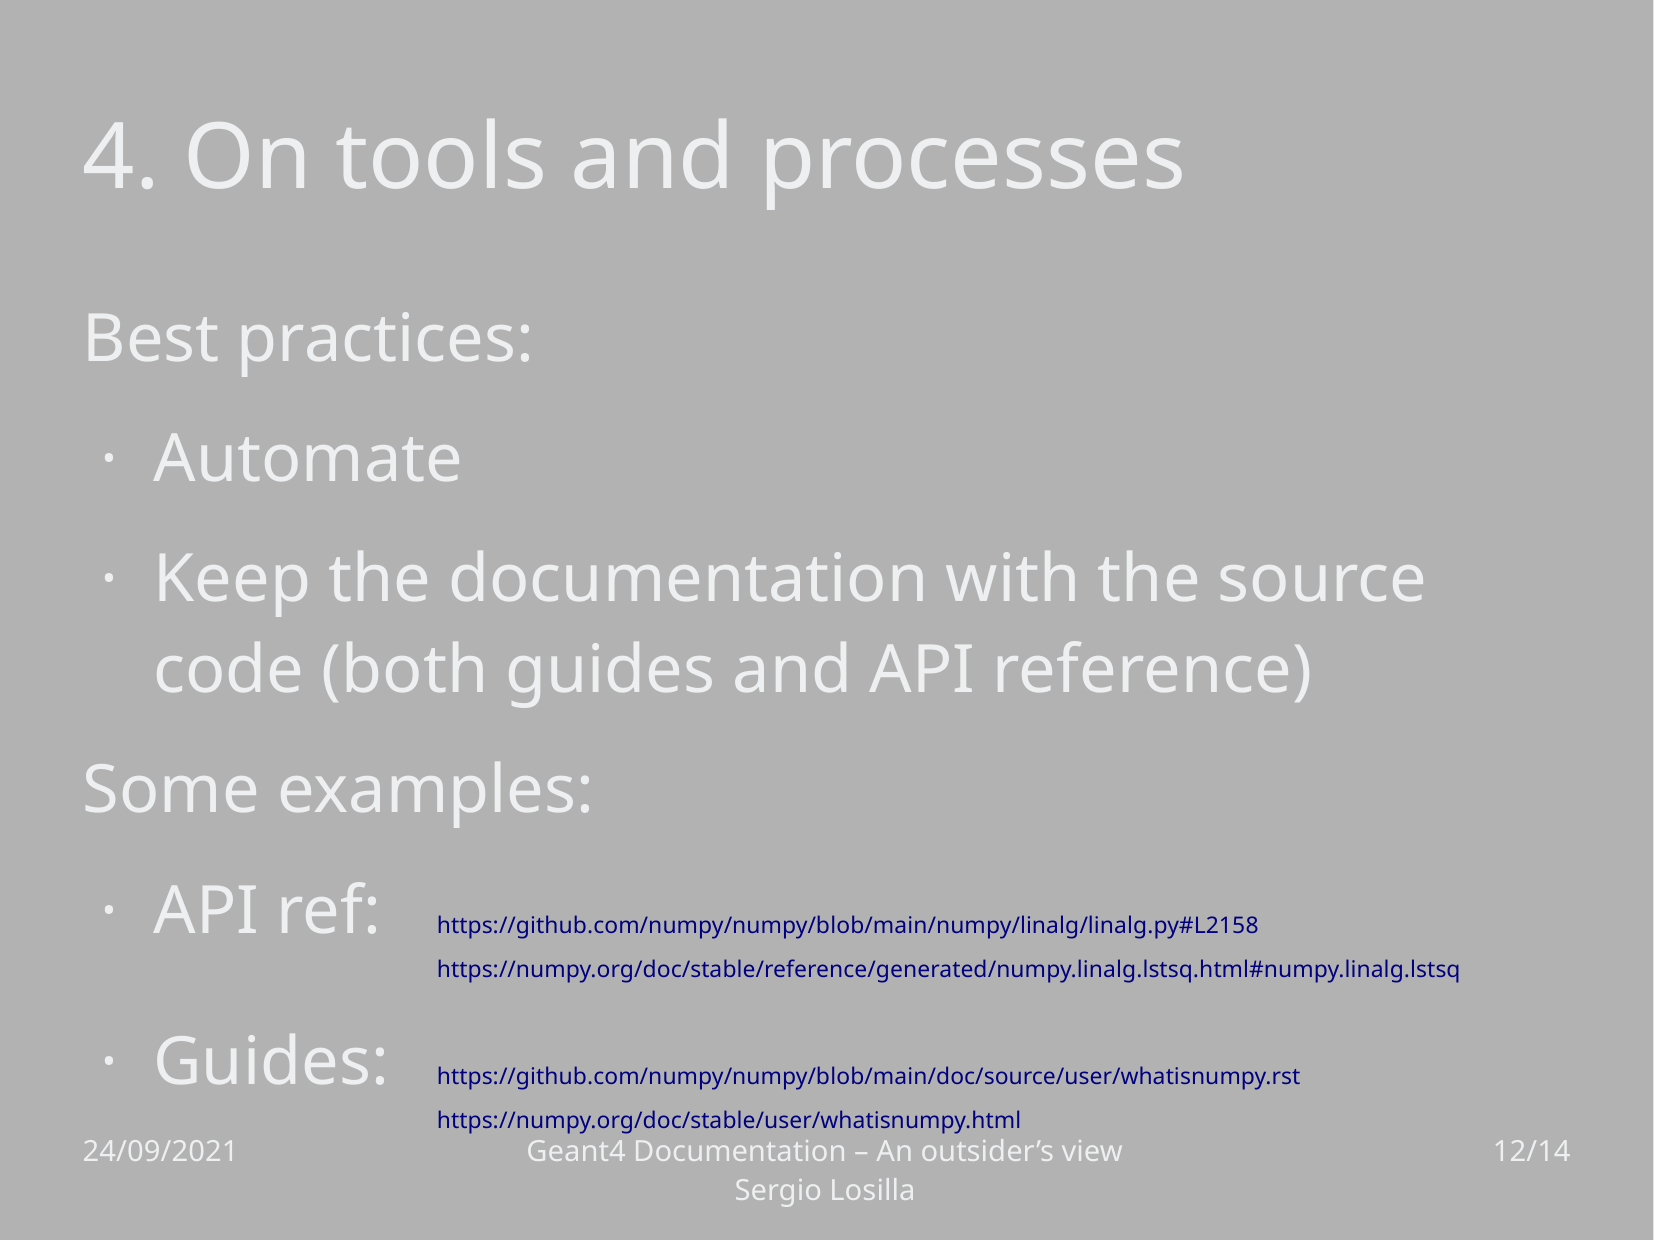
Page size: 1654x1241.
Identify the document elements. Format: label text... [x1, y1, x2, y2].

title 4. On tools and processes [82, 49, 1571, 257]
list Best practices: Automate Keep the documentation with the source code (both guides and API reference) Some examples: API ref: https://github.com/numpy/numpy/blob/main/numpy/linalg/linalg.py#L2158 https://numpy.org/doc/stable/reference/generated/numpy.linalg.lstsq.html#numpy.linalg.lstsq Guides: https://github.com/numpy/numpy/blob/main/doc/source/user/whatisnumpy.rst https://numpy.org/doc/stable/user/whatisnumpy.html [82, 290, 1571, 1011]
